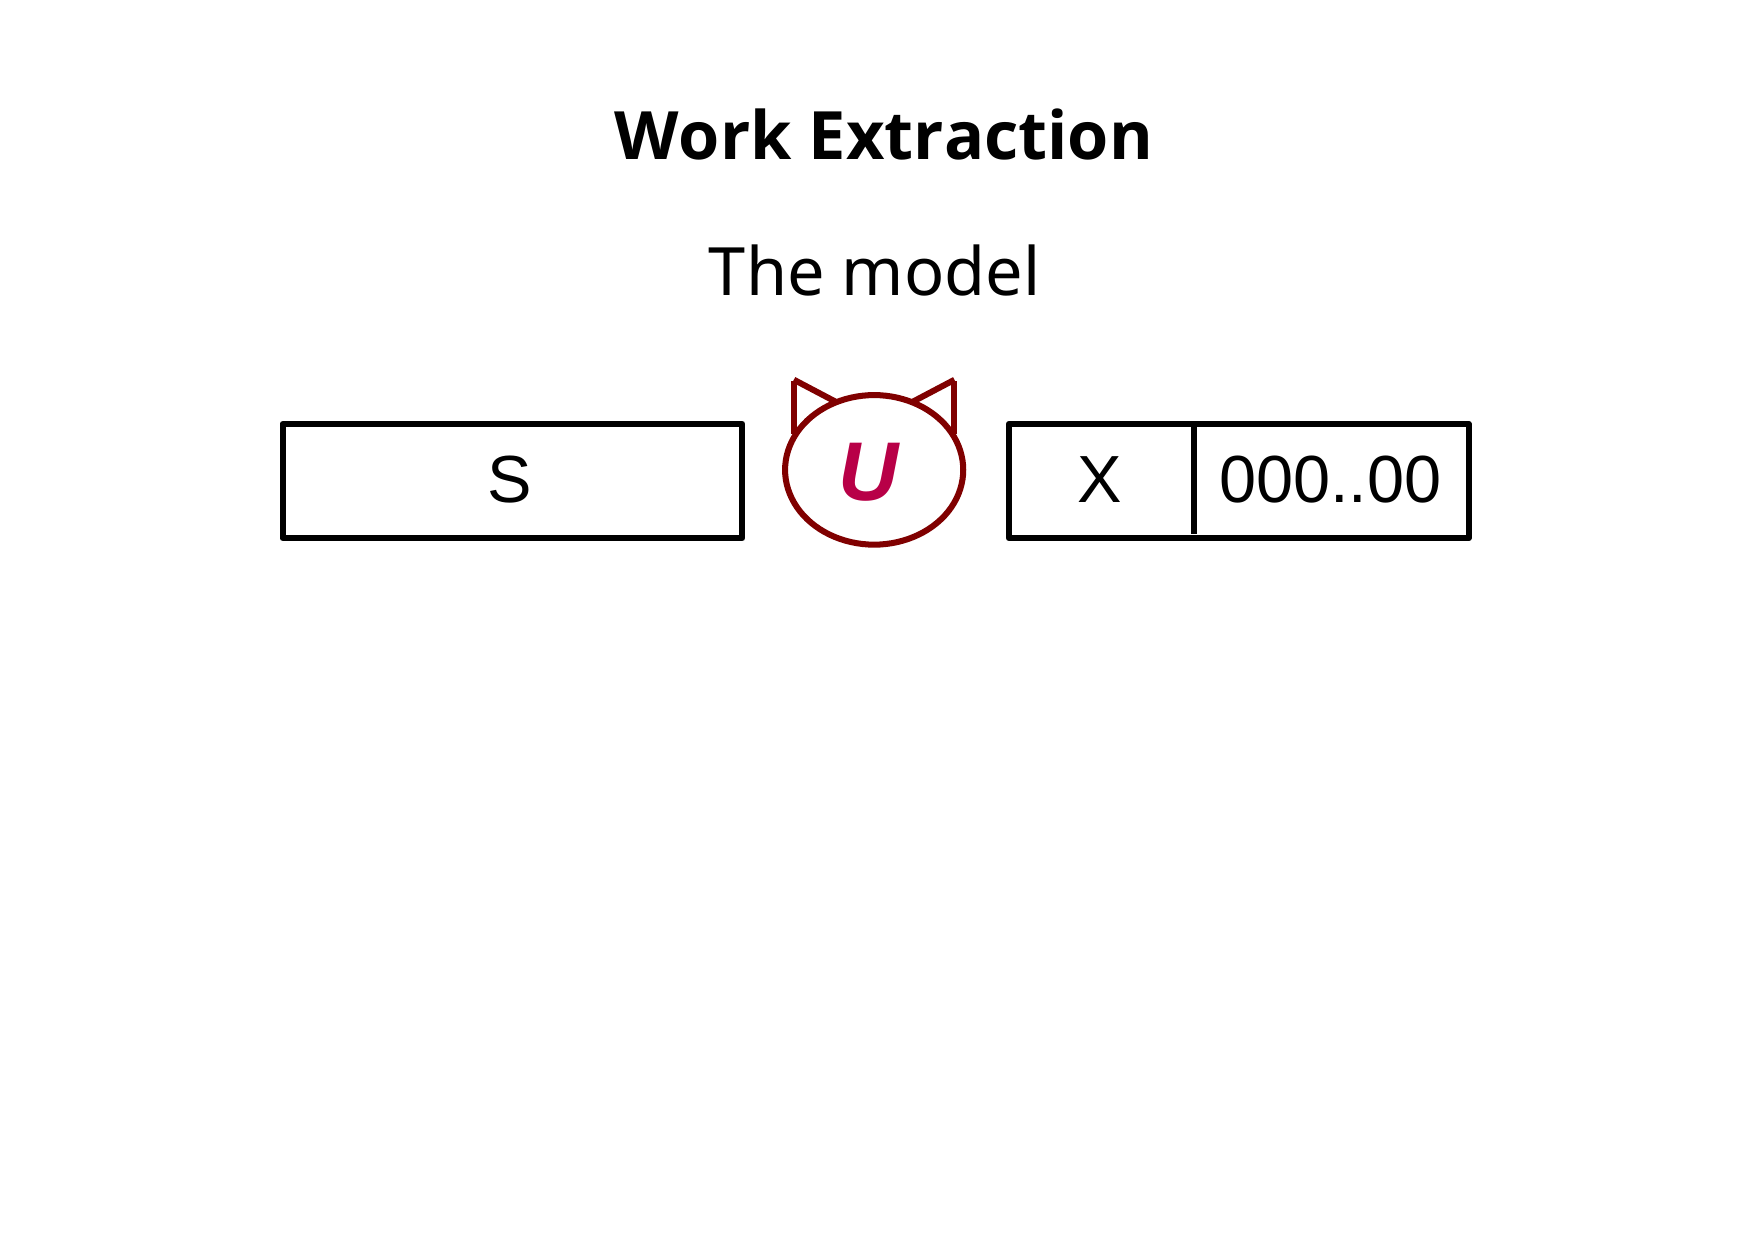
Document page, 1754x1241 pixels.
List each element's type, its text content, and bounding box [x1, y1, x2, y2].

text_box 000..00 [1201, 431, 1460, 527]
text_box The model [694, 217, 1754, 307]
text_box Work Extraction [599, 81, 1754, 171]
text_box U [820, 415, 958, 530]
text_box X [1059, 431, 1141, 527]
text_box S [469, 431, 550, 527]
